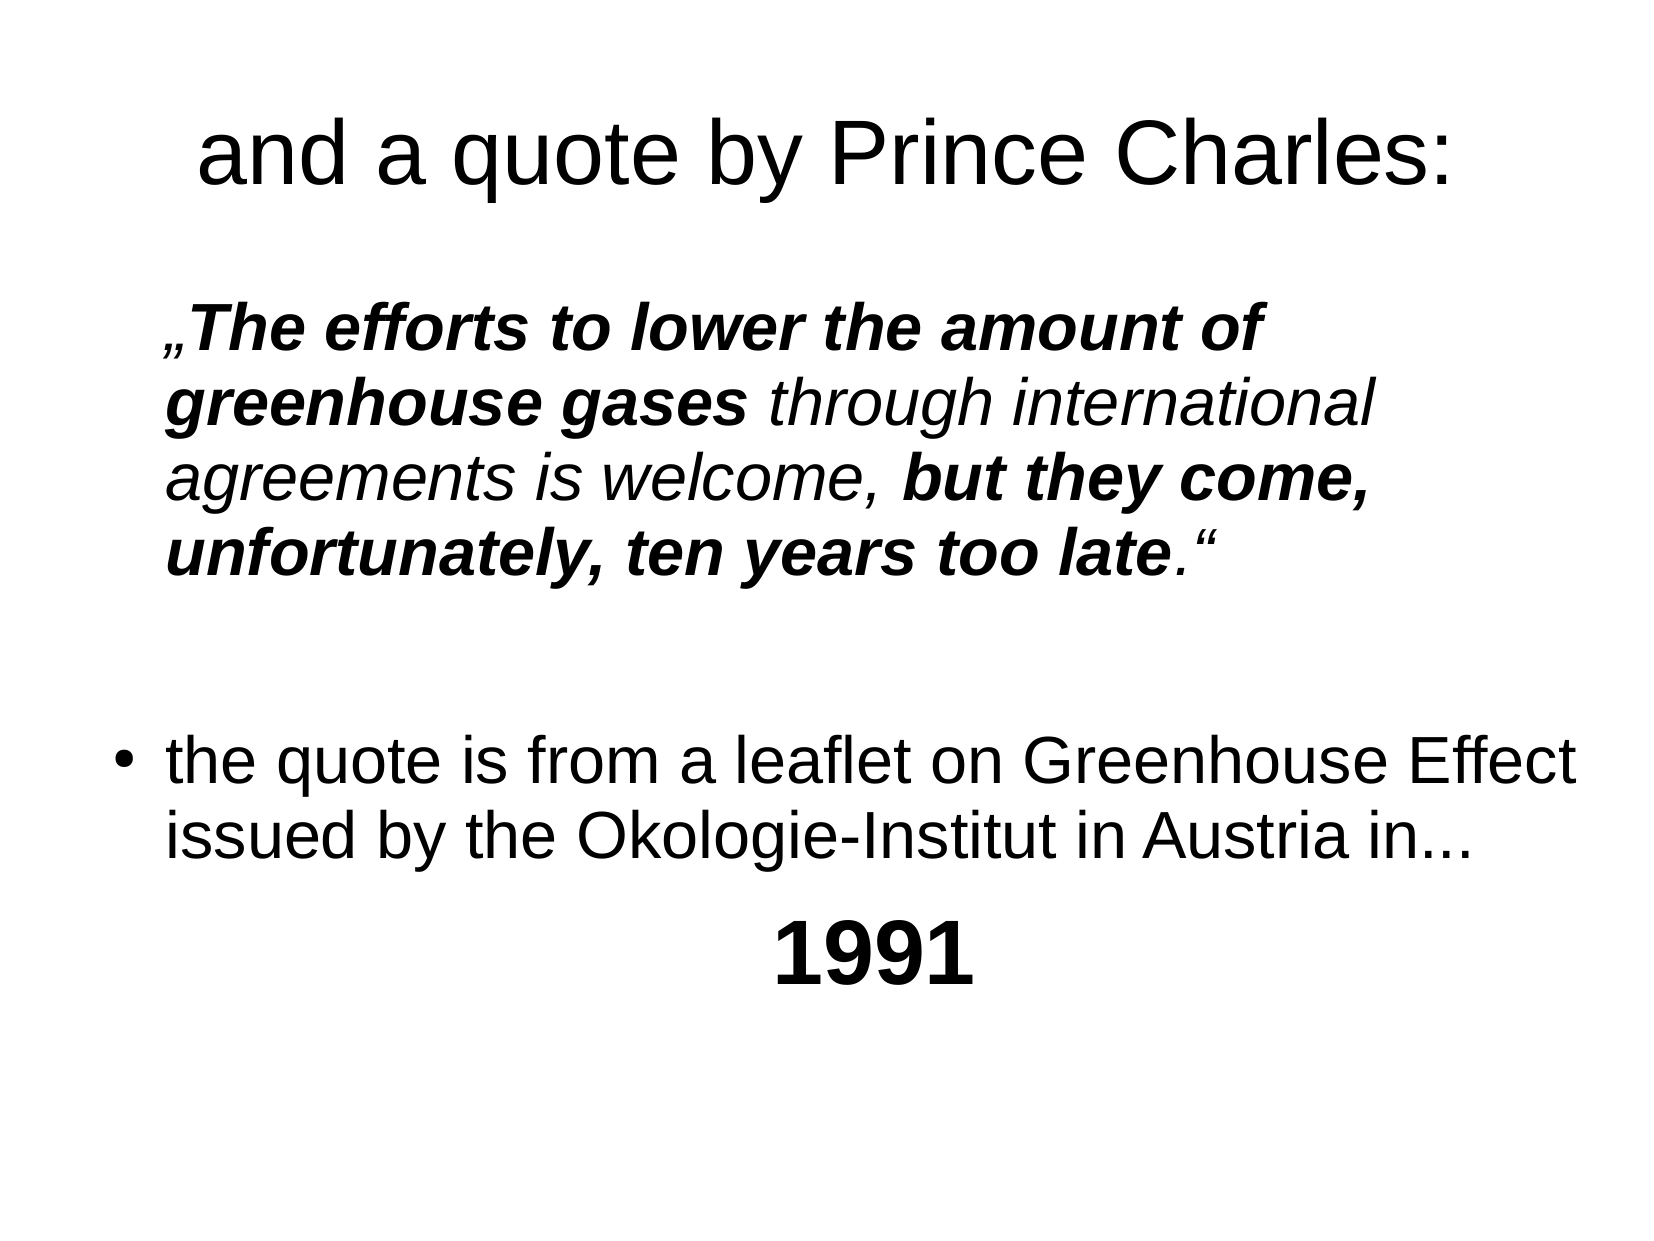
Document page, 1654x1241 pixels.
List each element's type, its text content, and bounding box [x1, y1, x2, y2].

list „The efforts to lower the amount of greenhouse gases through international agreements is welcome, but they come, unfortunately, ten years too late.“ the quote is from a leaflet on Greenhouse Effect issued by the Okologie-Institut in Austria in... 1991 [94, 290, 1583, 1109]
title and a quote by Prince Charles: [82, 49, 1571, 257]
